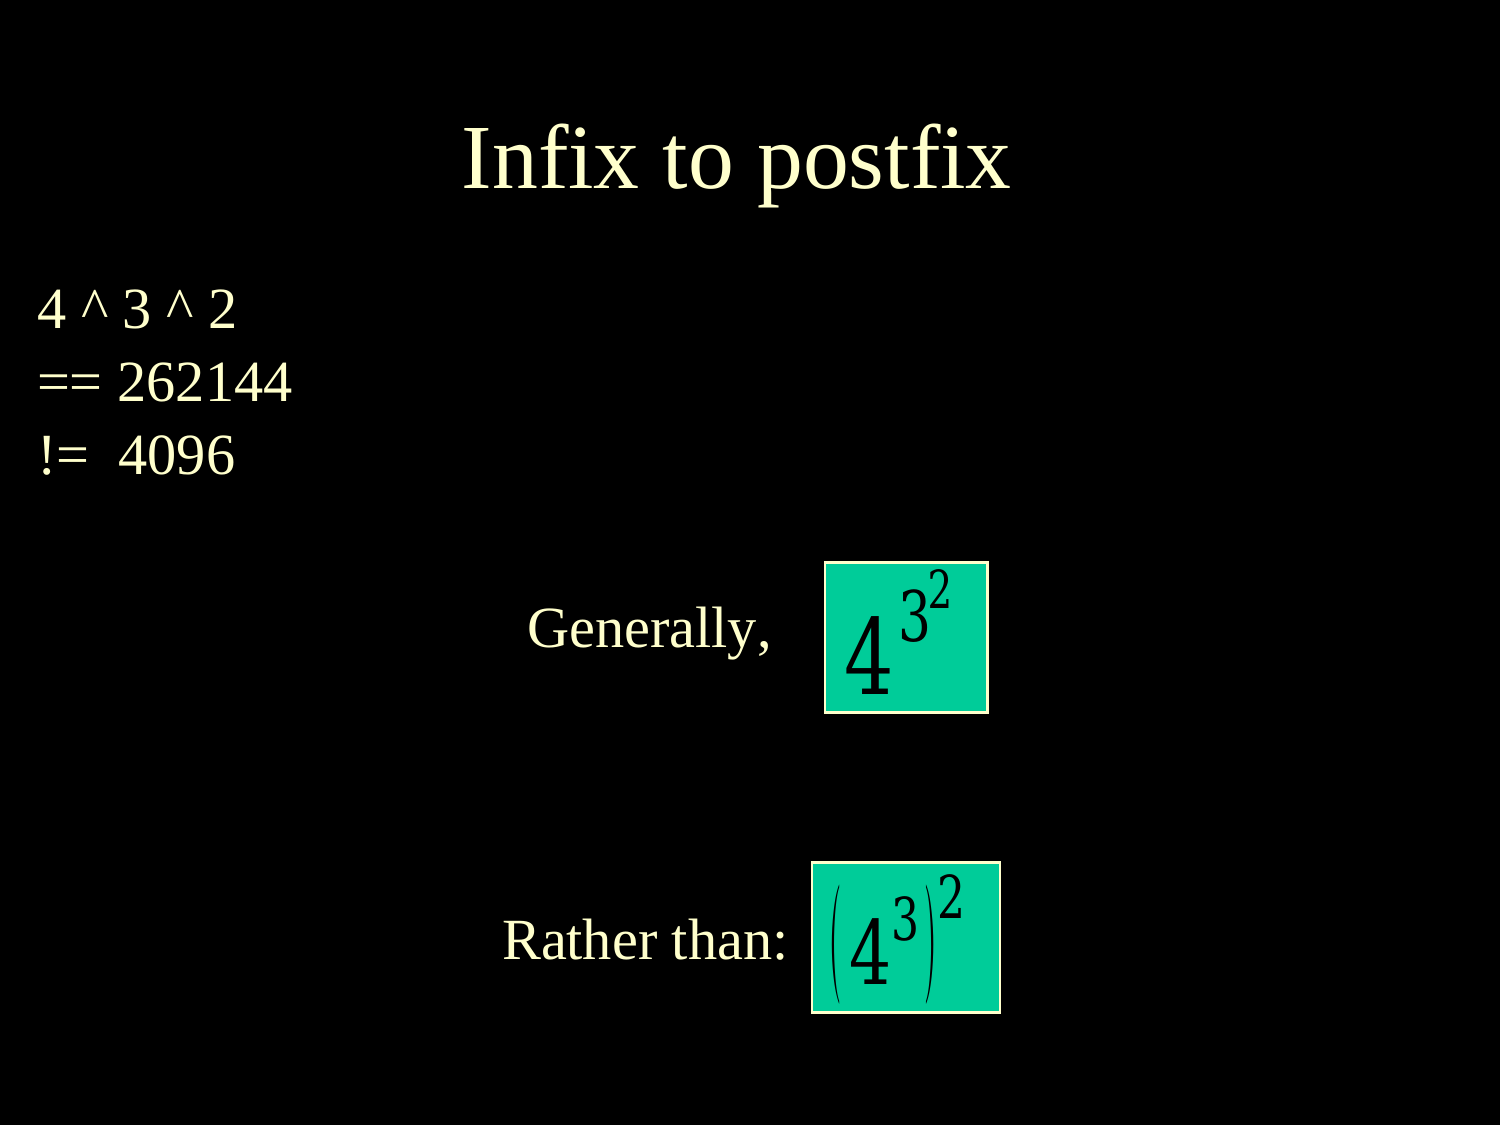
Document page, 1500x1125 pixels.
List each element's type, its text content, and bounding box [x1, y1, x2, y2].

text_box Generally, [512, 587, 787, 668]
chart [825, 562, 981, 718]
title Infix to postfix [8, 62, 1467, 253]
text_box Rather than: [487, 900, 804, 981]
list 4 ^ 3 ^ 2 == 262144 != 4096 [22, 274, 1482, 526]
chart [812, 862, 989, 1011]
text_box [981, 562, 988, 713]
